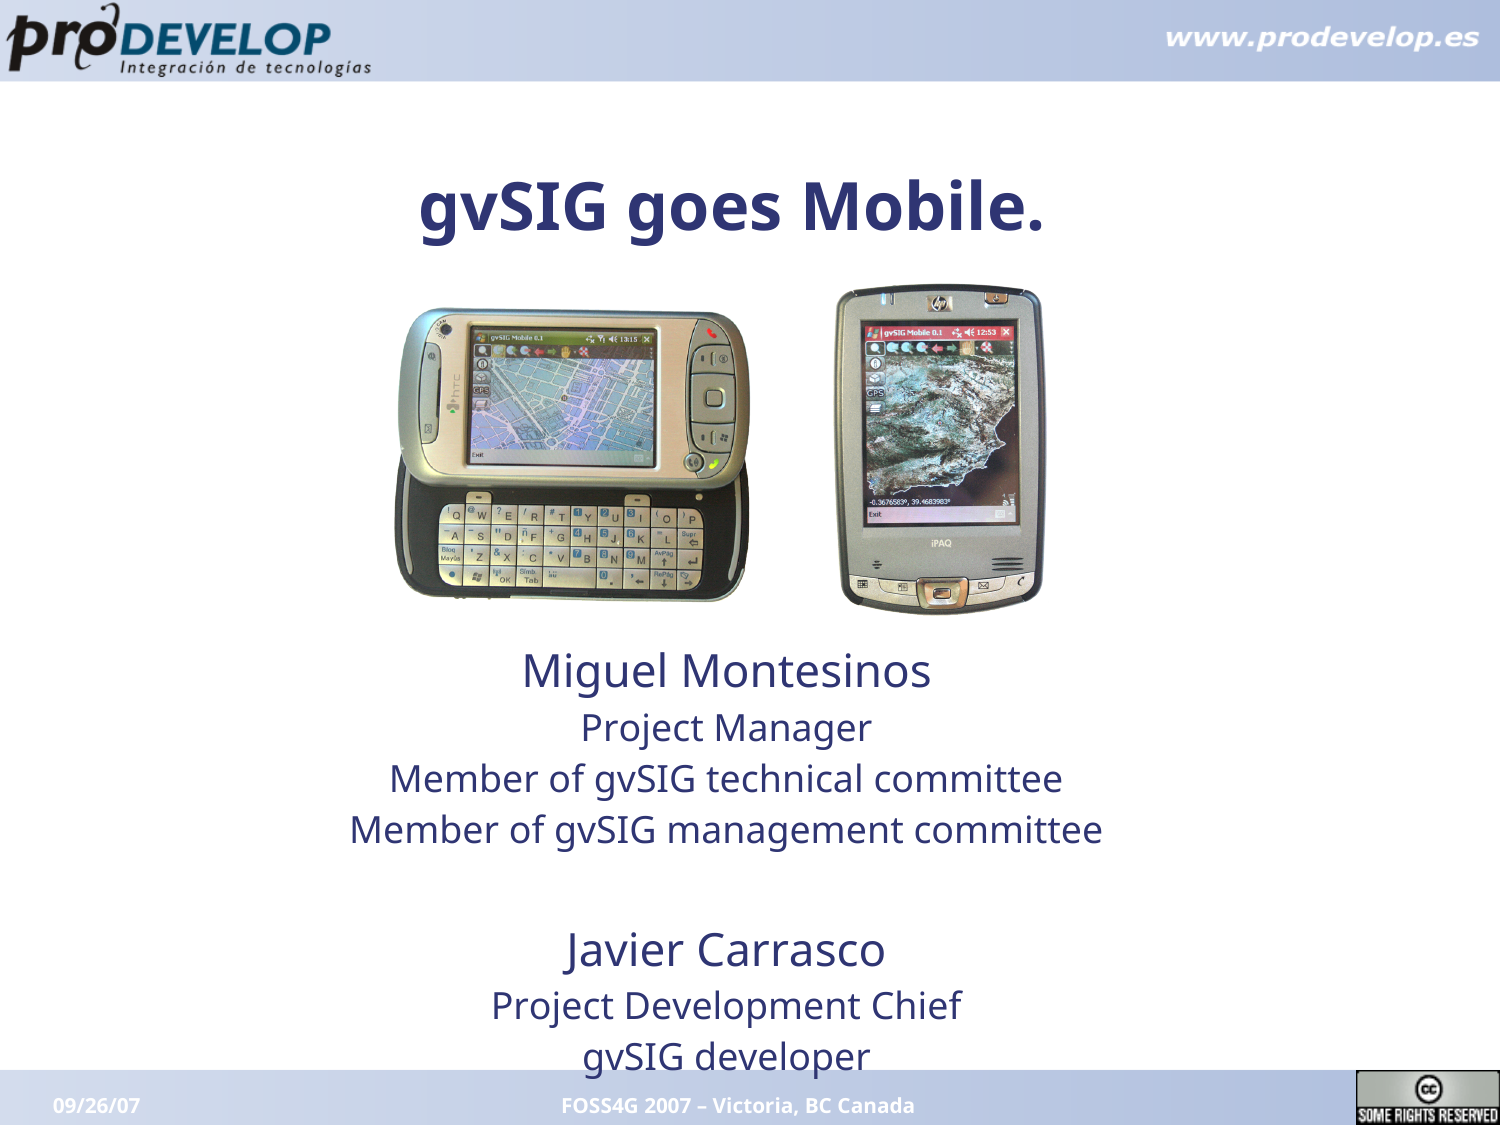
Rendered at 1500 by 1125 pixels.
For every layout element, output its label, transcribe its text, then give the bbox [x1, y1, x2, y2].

text_box Miguel Montesinos Project Manager Member of gvSIG technical committee Member of gvSIG management committee Javier Carrasco Project Development Chief gvSIG developer [53, 739, 1400, 981]
title gvSIG goes Mobile. [59, 83, 1406, 325]
picture [0, 0, 1500, 1125]
